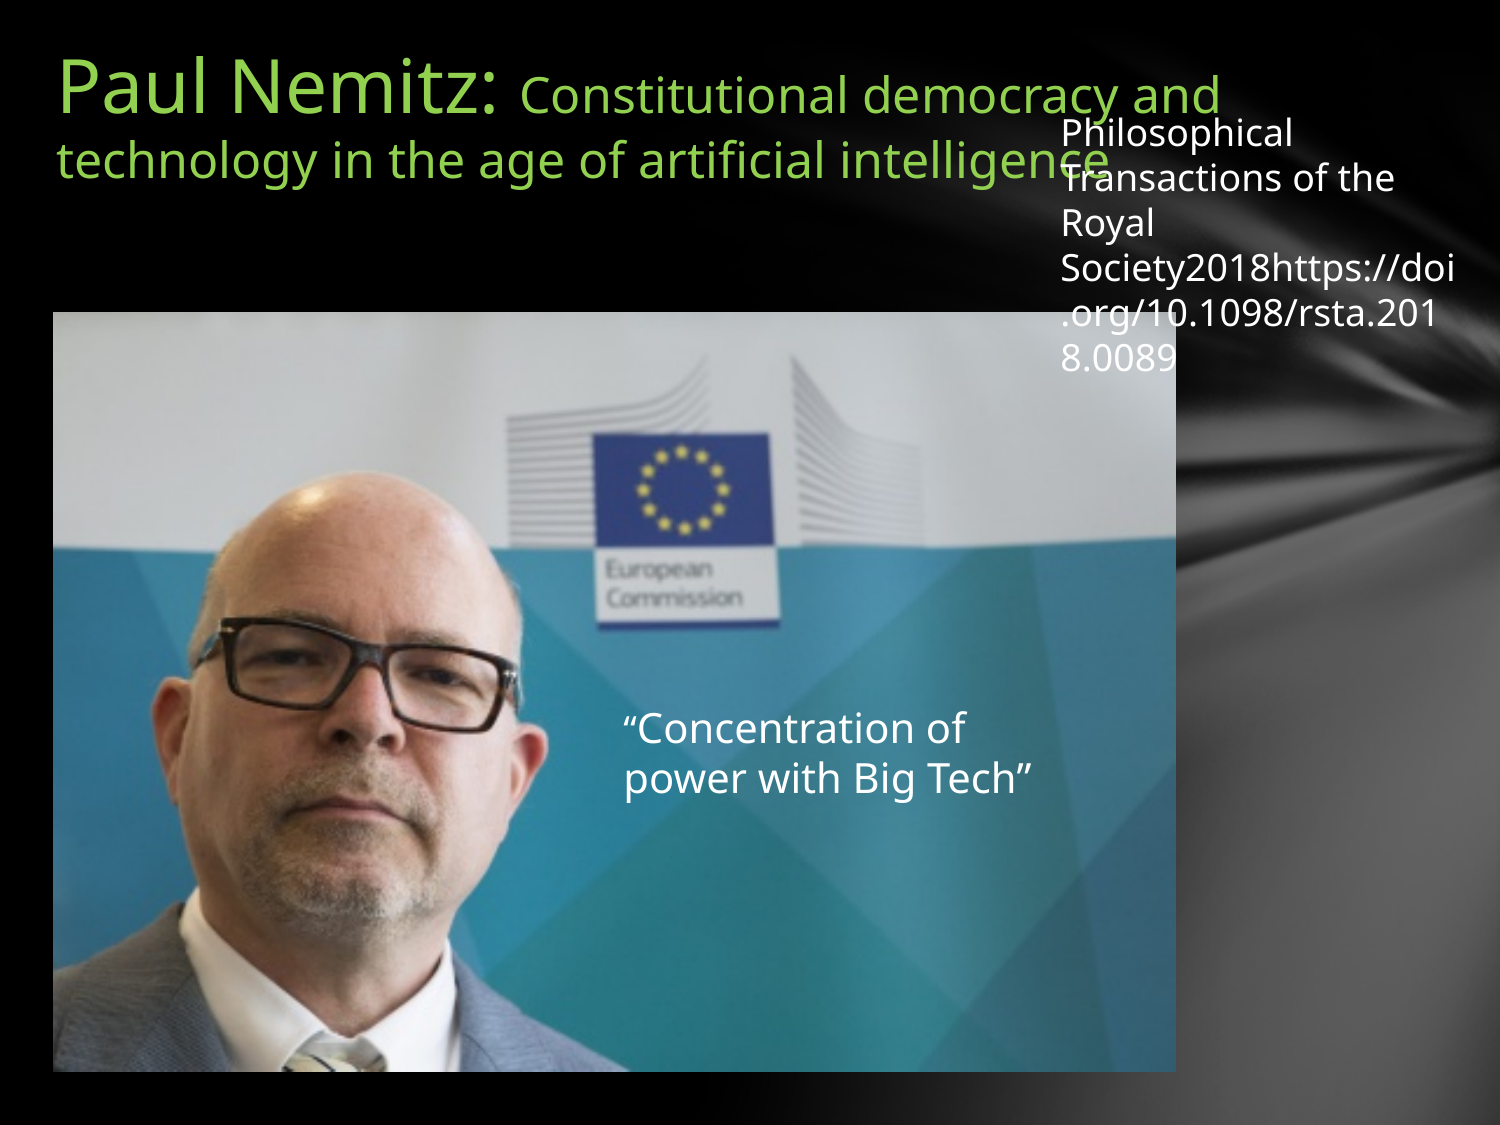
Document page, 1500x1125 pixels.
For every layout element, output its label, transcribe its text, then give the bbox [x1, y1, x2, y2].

text_box “Concentration of power with Big Tech” [608, 694, 1093, 811]
picture [53, 312, 1176, 1072]
title Paul Nemitz: Constitutional democracy and technology in the age of artificial intelligence [41, 19, 1242, 197]
text_box Philosophical Transactions of the Royal Society2018https://doi.org/10.1098/rsta.2018.0089 [1045, 101, 1477, 299]
picture [1113, 312, 1125, 324]
picture [1171, 312, 1176, 323]
picture [1075, 312, 1087, 324]
